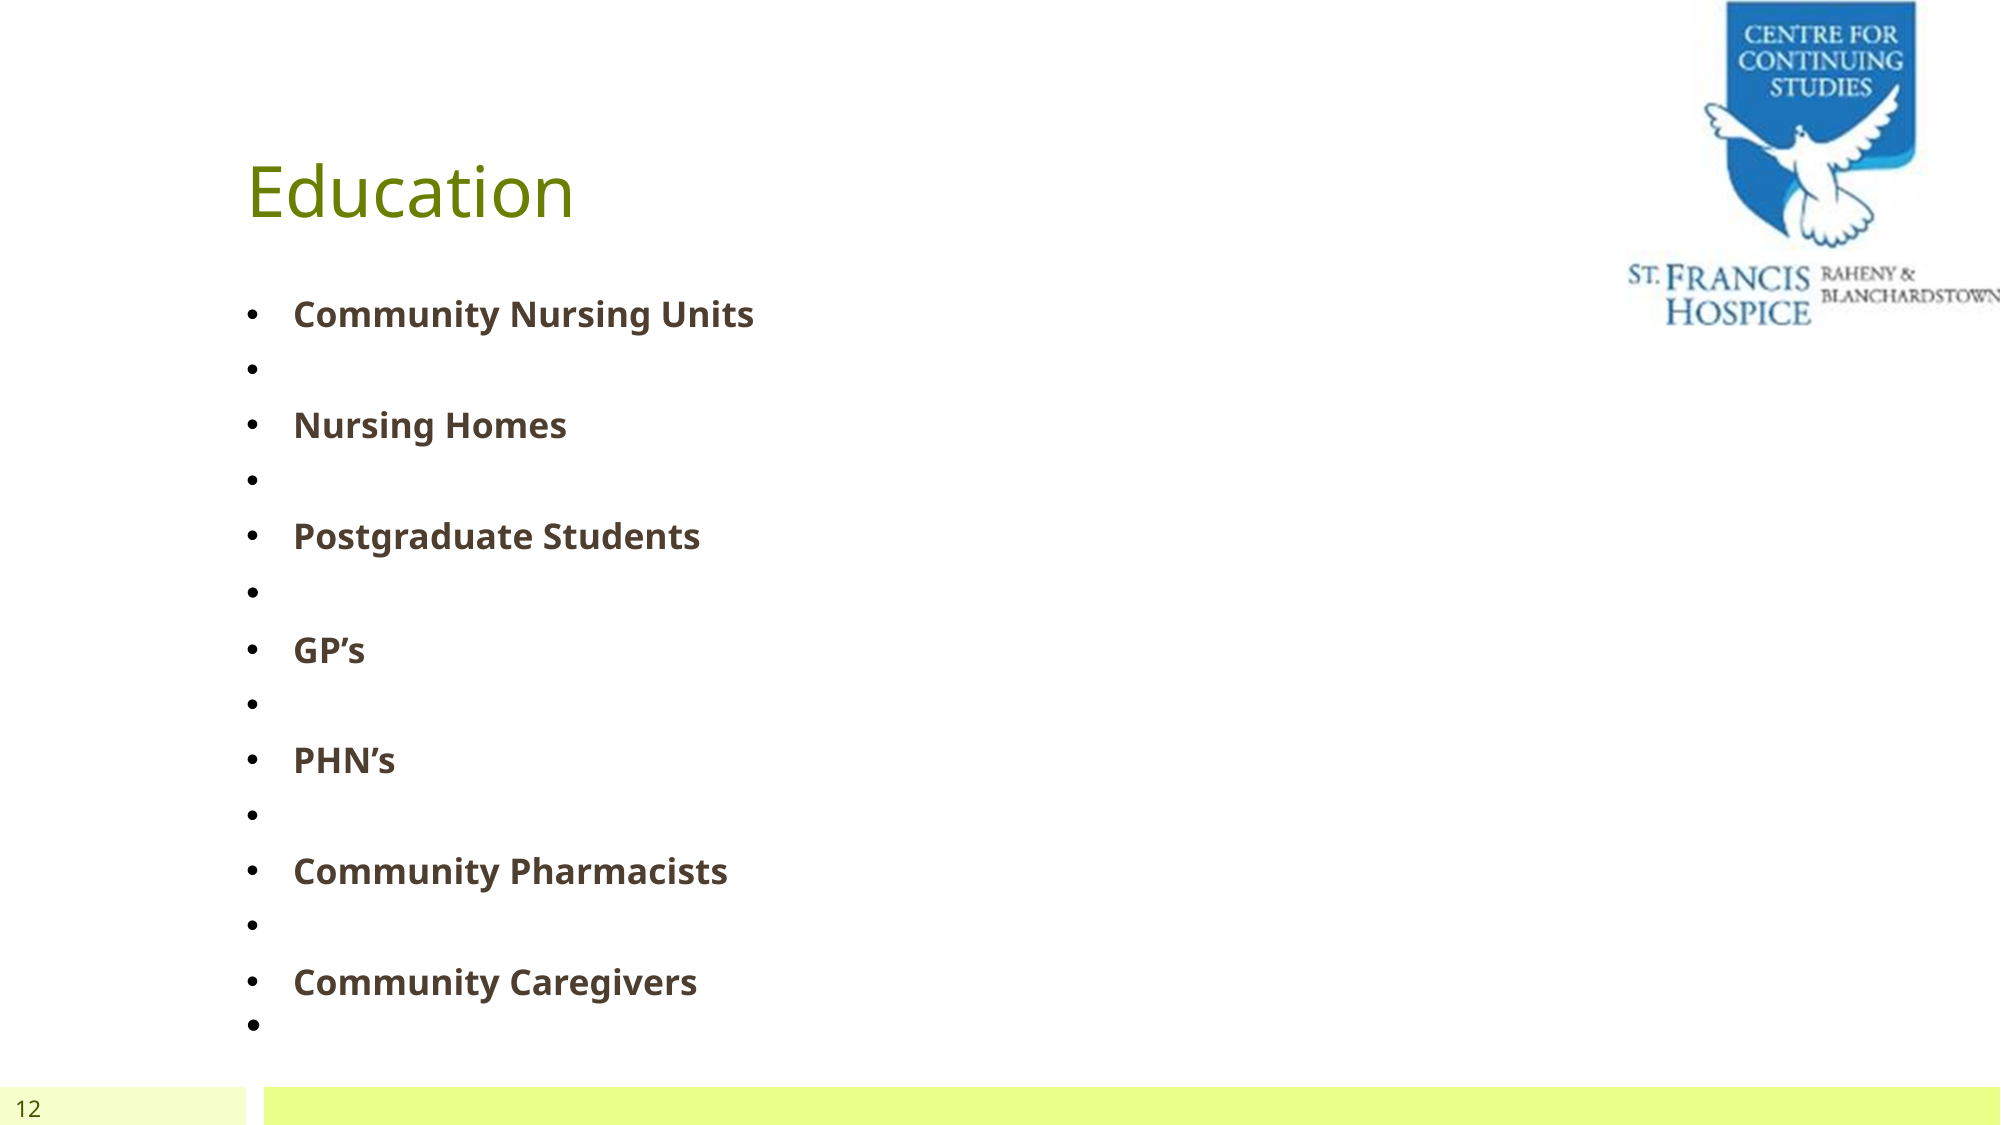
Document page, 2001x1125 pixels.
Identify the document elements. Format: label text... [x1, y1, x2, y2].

picture [1627, 0, 2000, 328]
text_box [0, 1087, 68, 1125]
list Community Nursing Units Nursing Homes Postgraduate Students GP’s PHN’s Community Pharmacists Community Caregivers [231, 272, 1456, 1025]
title Education [231, 45, 1627, 240]
